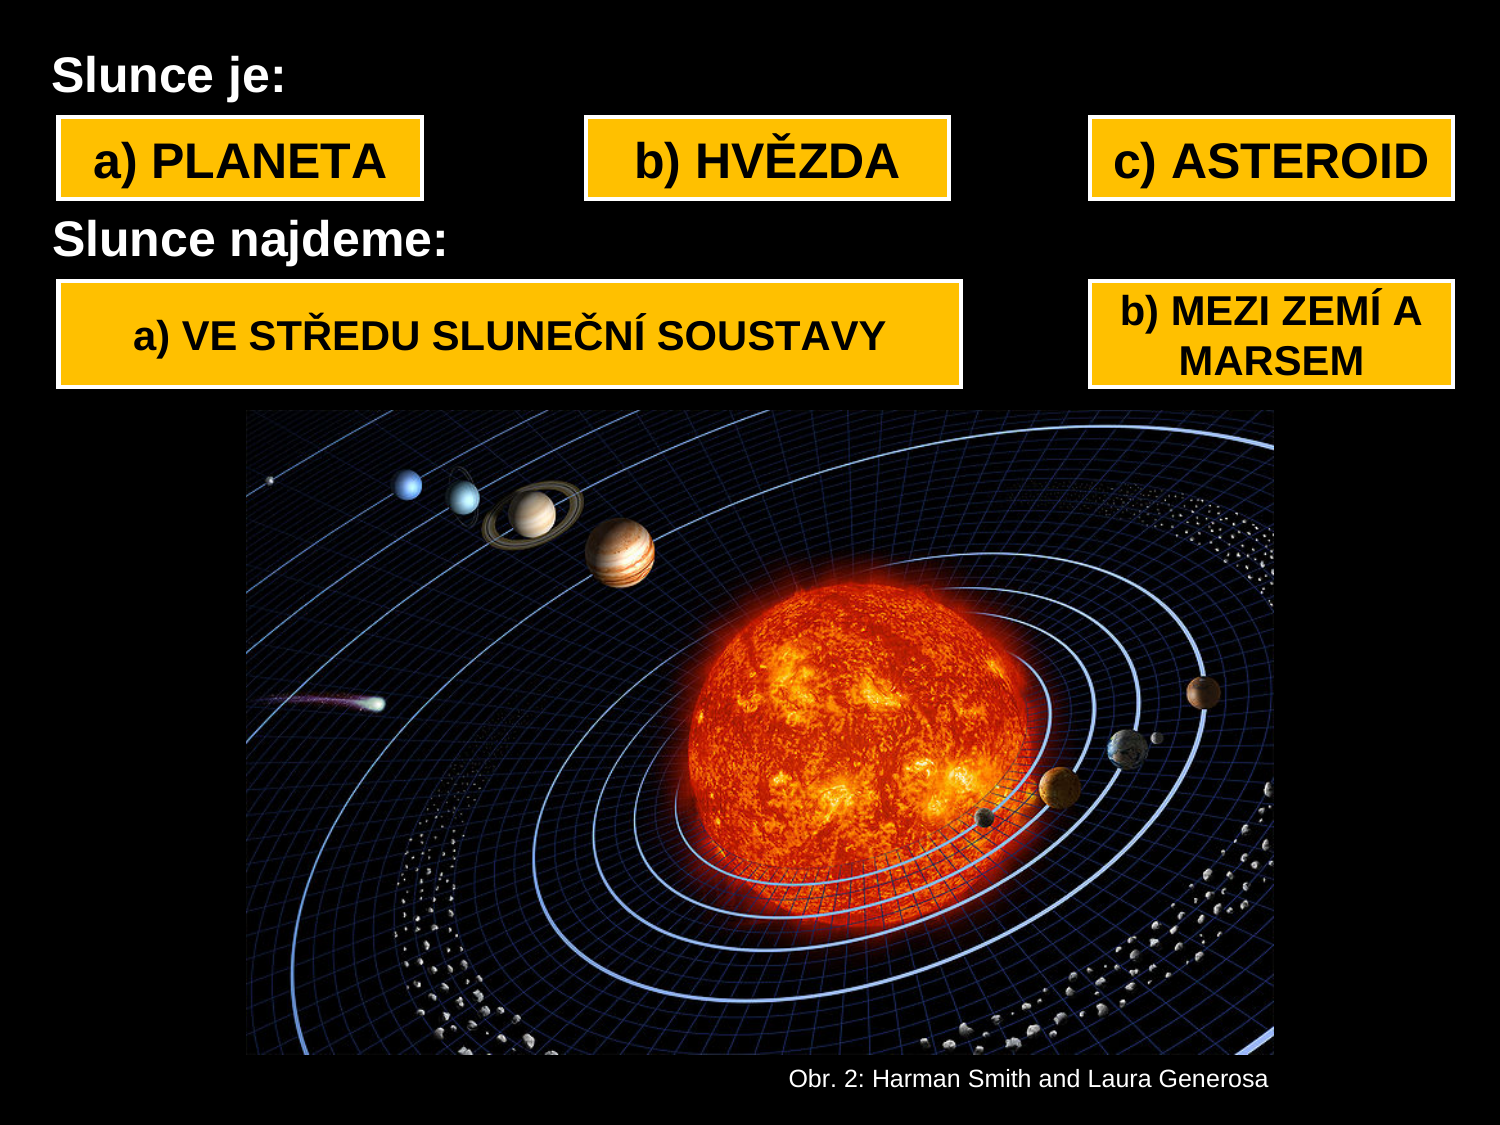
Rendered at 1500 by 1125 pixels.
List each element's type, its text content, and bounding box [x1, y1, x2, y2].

text_box a) VE STŘEDU SLUNEČNÍ SOUSTAVY [58, 281, 961, 387]
text_box b) HVĚZDA [585, 117, 950, 200]
text_box c) ASTEROID [1089, 117, 1454, 200]
text_box b) MEZI ZEMÍ A MARSEM [1089, 281, 1454, 387]
picture [246, 410, 1274, 1055]
text_box Slunce je: [36, 35, 303, 111]
text_box Slunce najdeme: [37, 199, 465, 275]
text_box a) PLANETA [58, 117, 422, 199]
text_box Obr. 2: Harman Smith and Laura Generosa [773, 1054, 1285, 1101]
